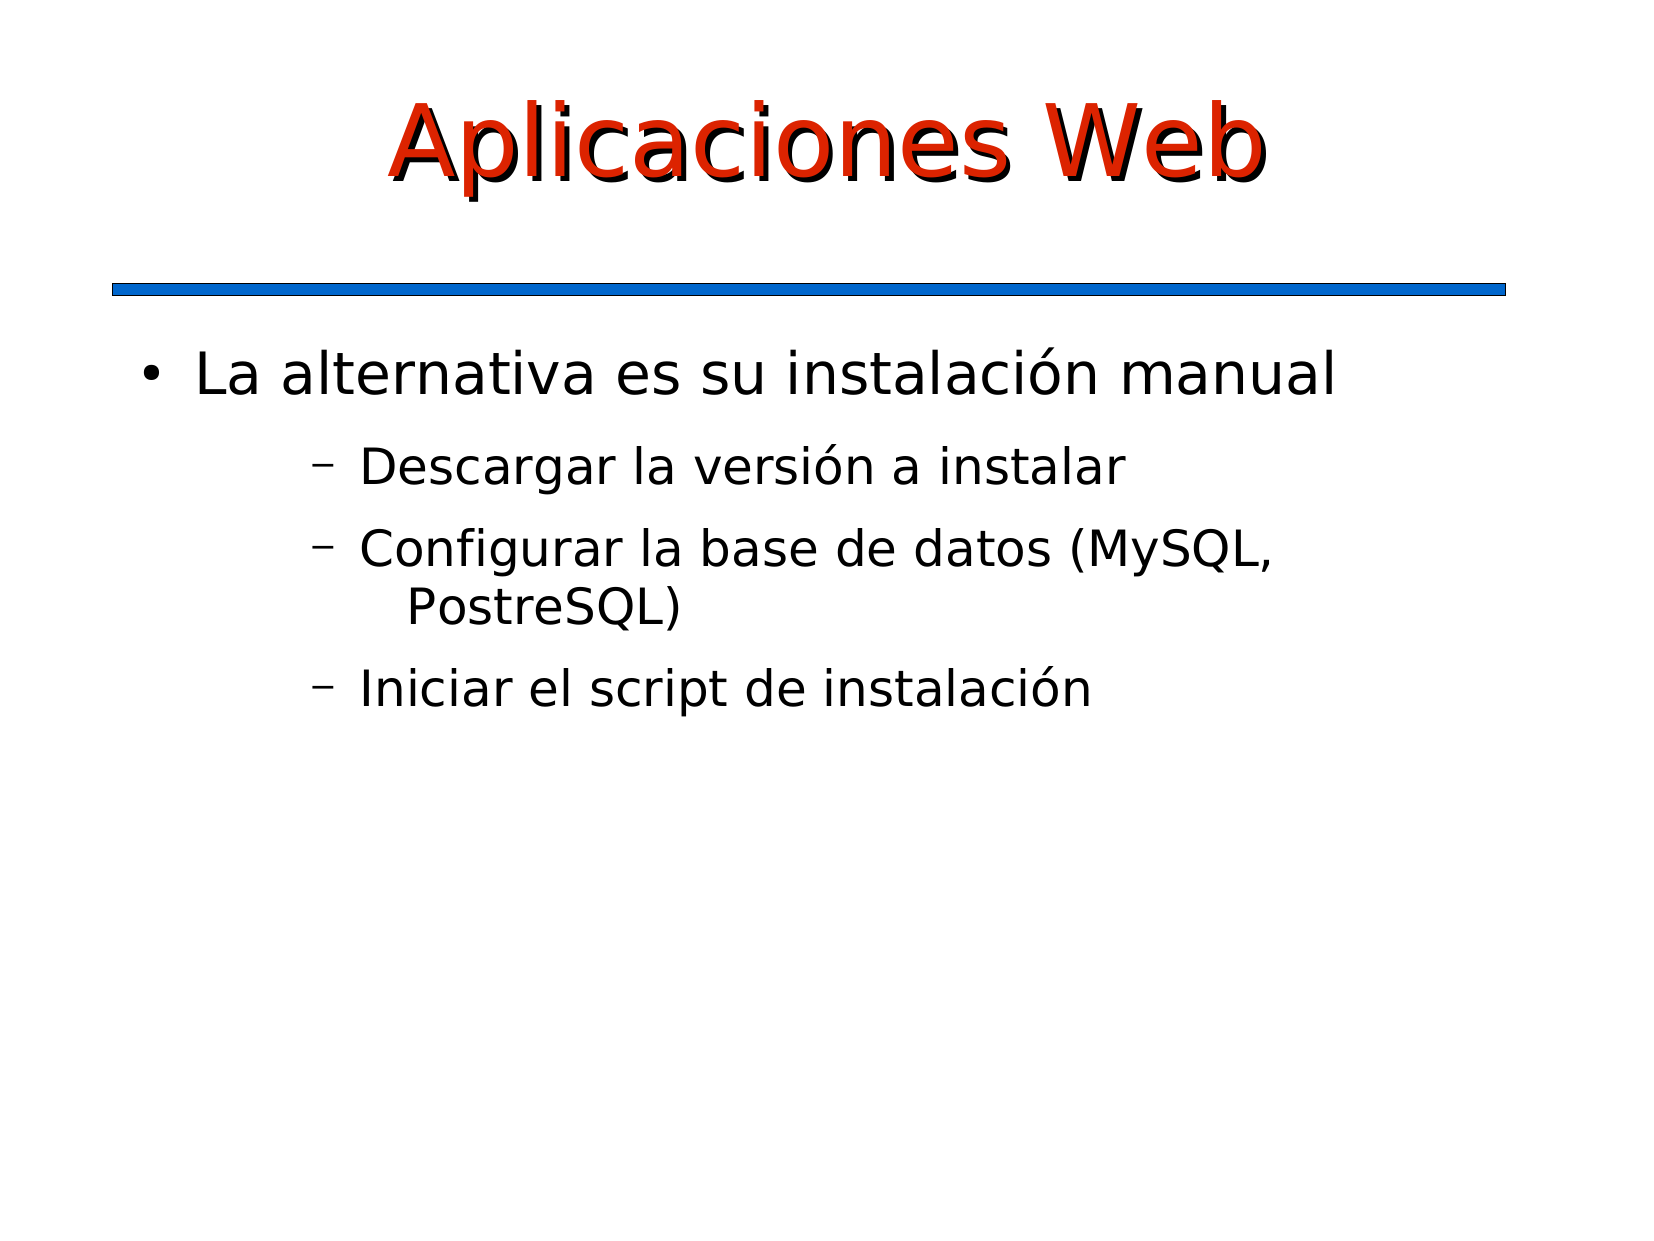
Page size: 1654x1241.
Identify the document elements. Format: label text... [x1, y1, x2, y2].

title Aplicaciones Web [121, 37, 1534, 246]
list La alternativa es su instalación manual Descargar la versión a instalar Configurar la base de datos (MySQL, PostreSQL) Iniciar el script de instalación [123, 340, 1536, 1123]
